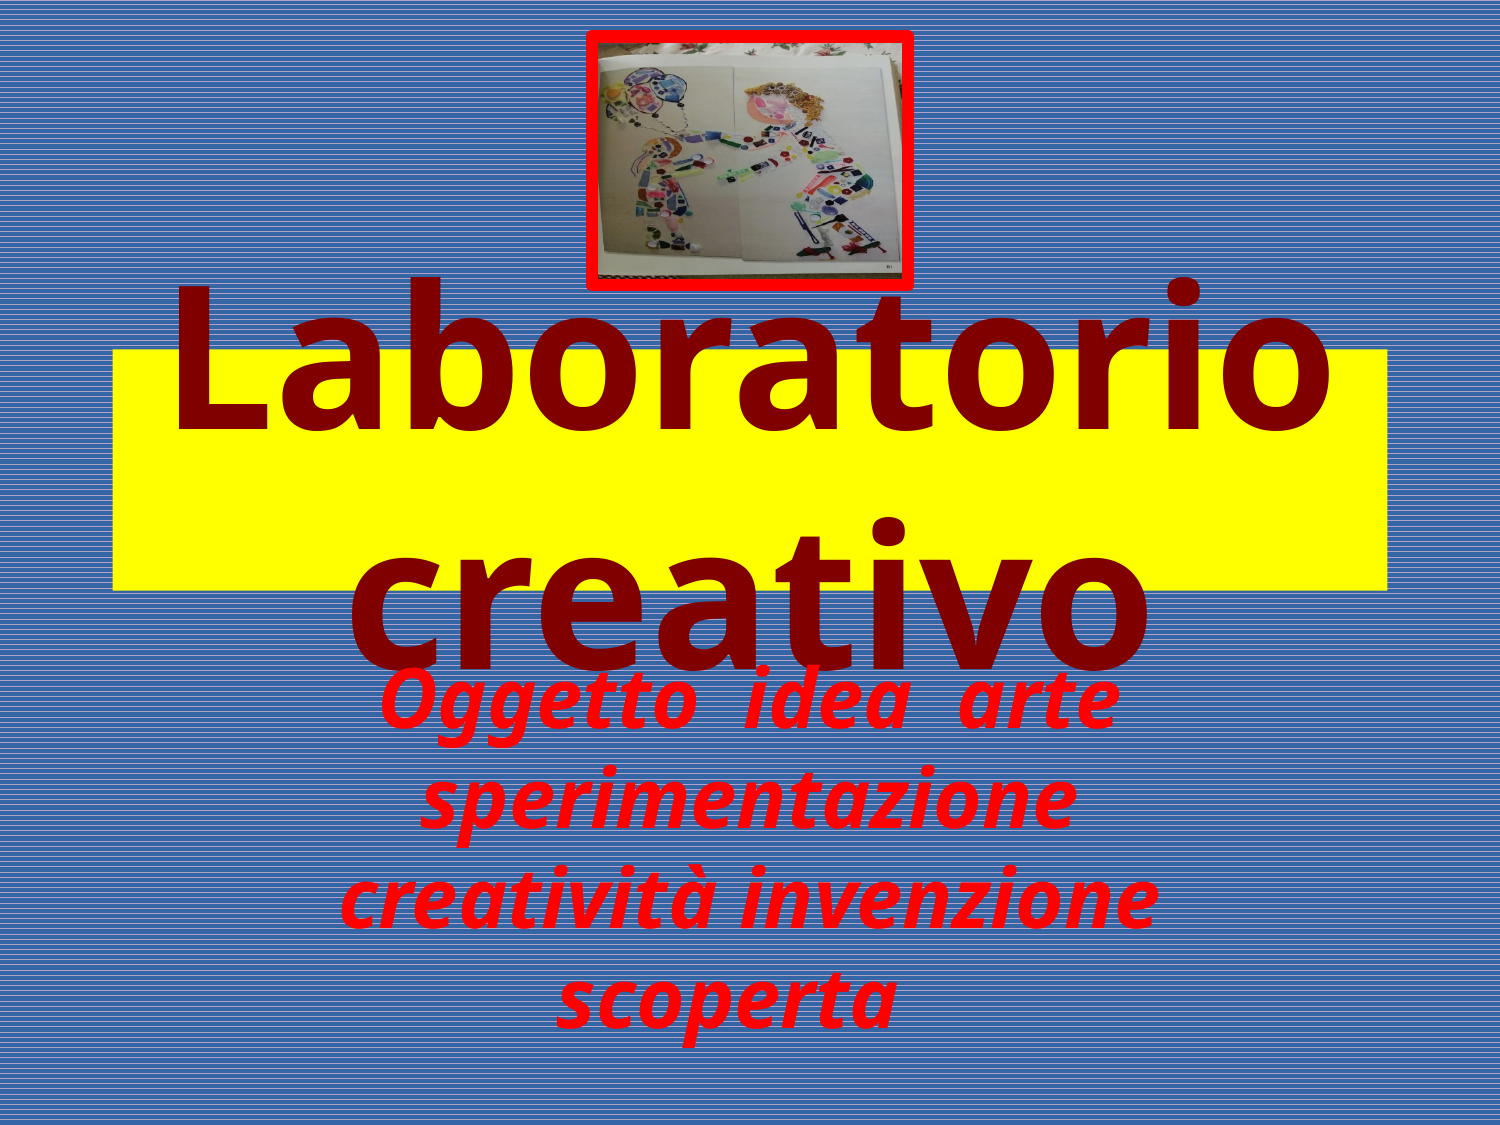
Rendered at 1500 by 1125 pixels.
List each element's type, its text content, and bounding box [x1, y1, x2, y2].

picture [598, 42, 902, 279]
subtitle Oggetto idea arte sperimentazione creatività invenzione scoperta [225, 637, 1275, 925]
title Laboratorio creativo [112, 349, 1388, 591]
